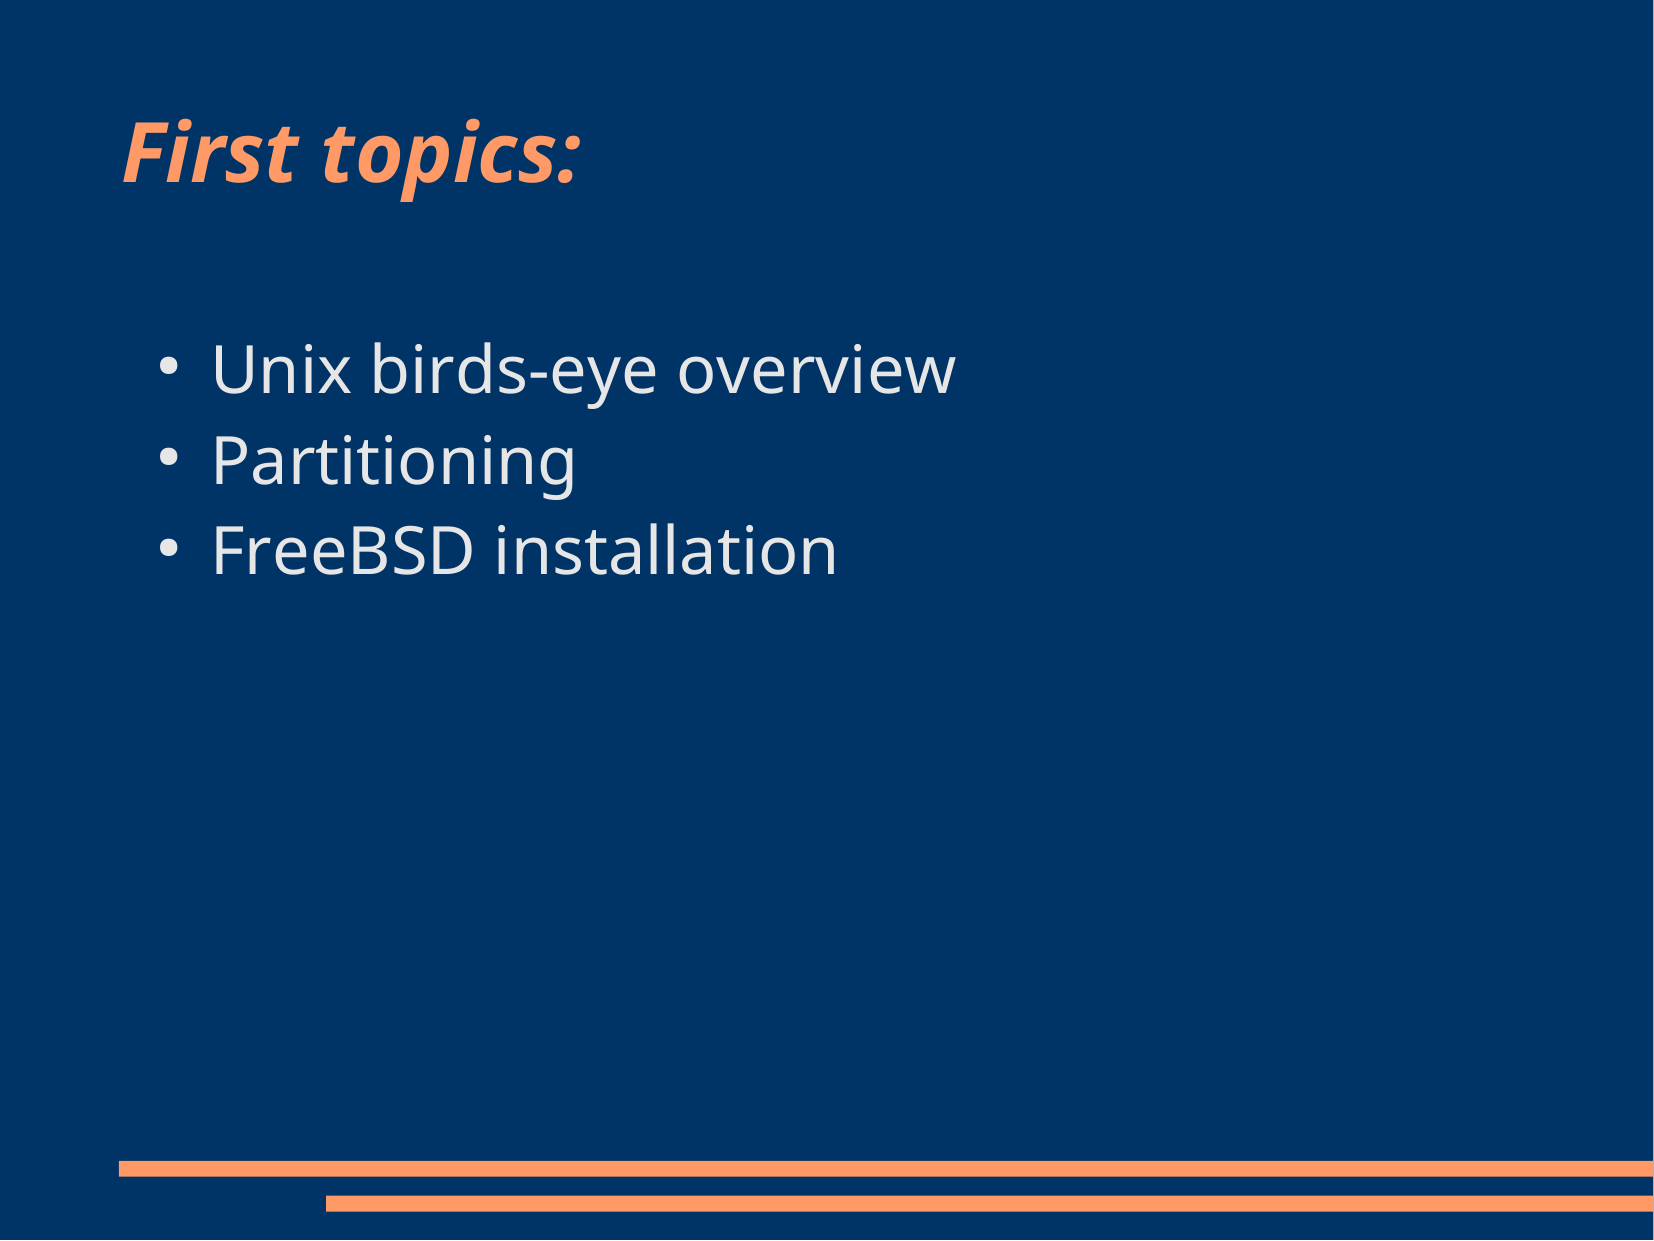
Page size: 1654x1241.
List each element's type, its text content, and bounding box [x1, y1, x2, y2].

list Unix birds-eye overview Partitioning FreeBSD installation [121, 322, 1561, 1132]
title First topics: [121, 46, 1534, 254]
